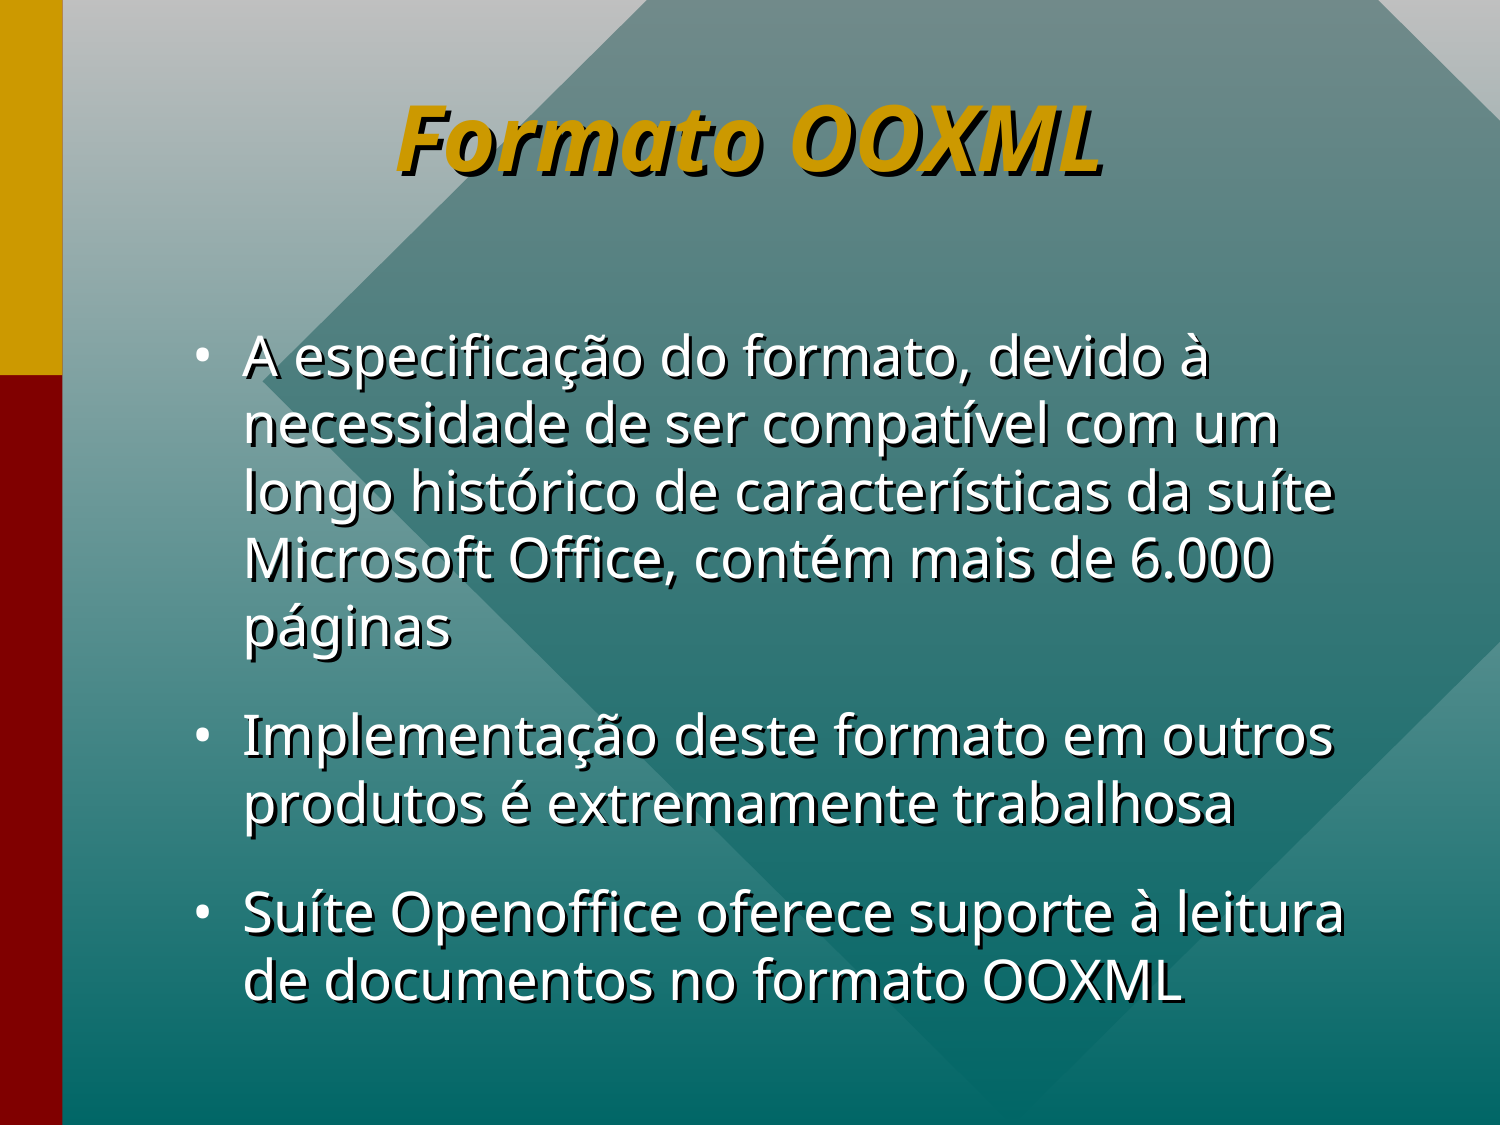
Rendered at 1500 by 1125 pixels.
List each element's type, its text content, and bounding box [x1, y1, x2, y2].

title Formato OOXML [150, 0, 1351, 292]
list A especificação do formato, devido à necessidade de ser compatível com um longo histórico de características da suíte Microsoft Office, contém mais de 6.000 páginas Implementação deste formato em outros produtos é extremamente trabalhosa Suíte Openoffice oferece suporte à leitura de documentos no formato OOXML [177, 312, 1418, 1022]
